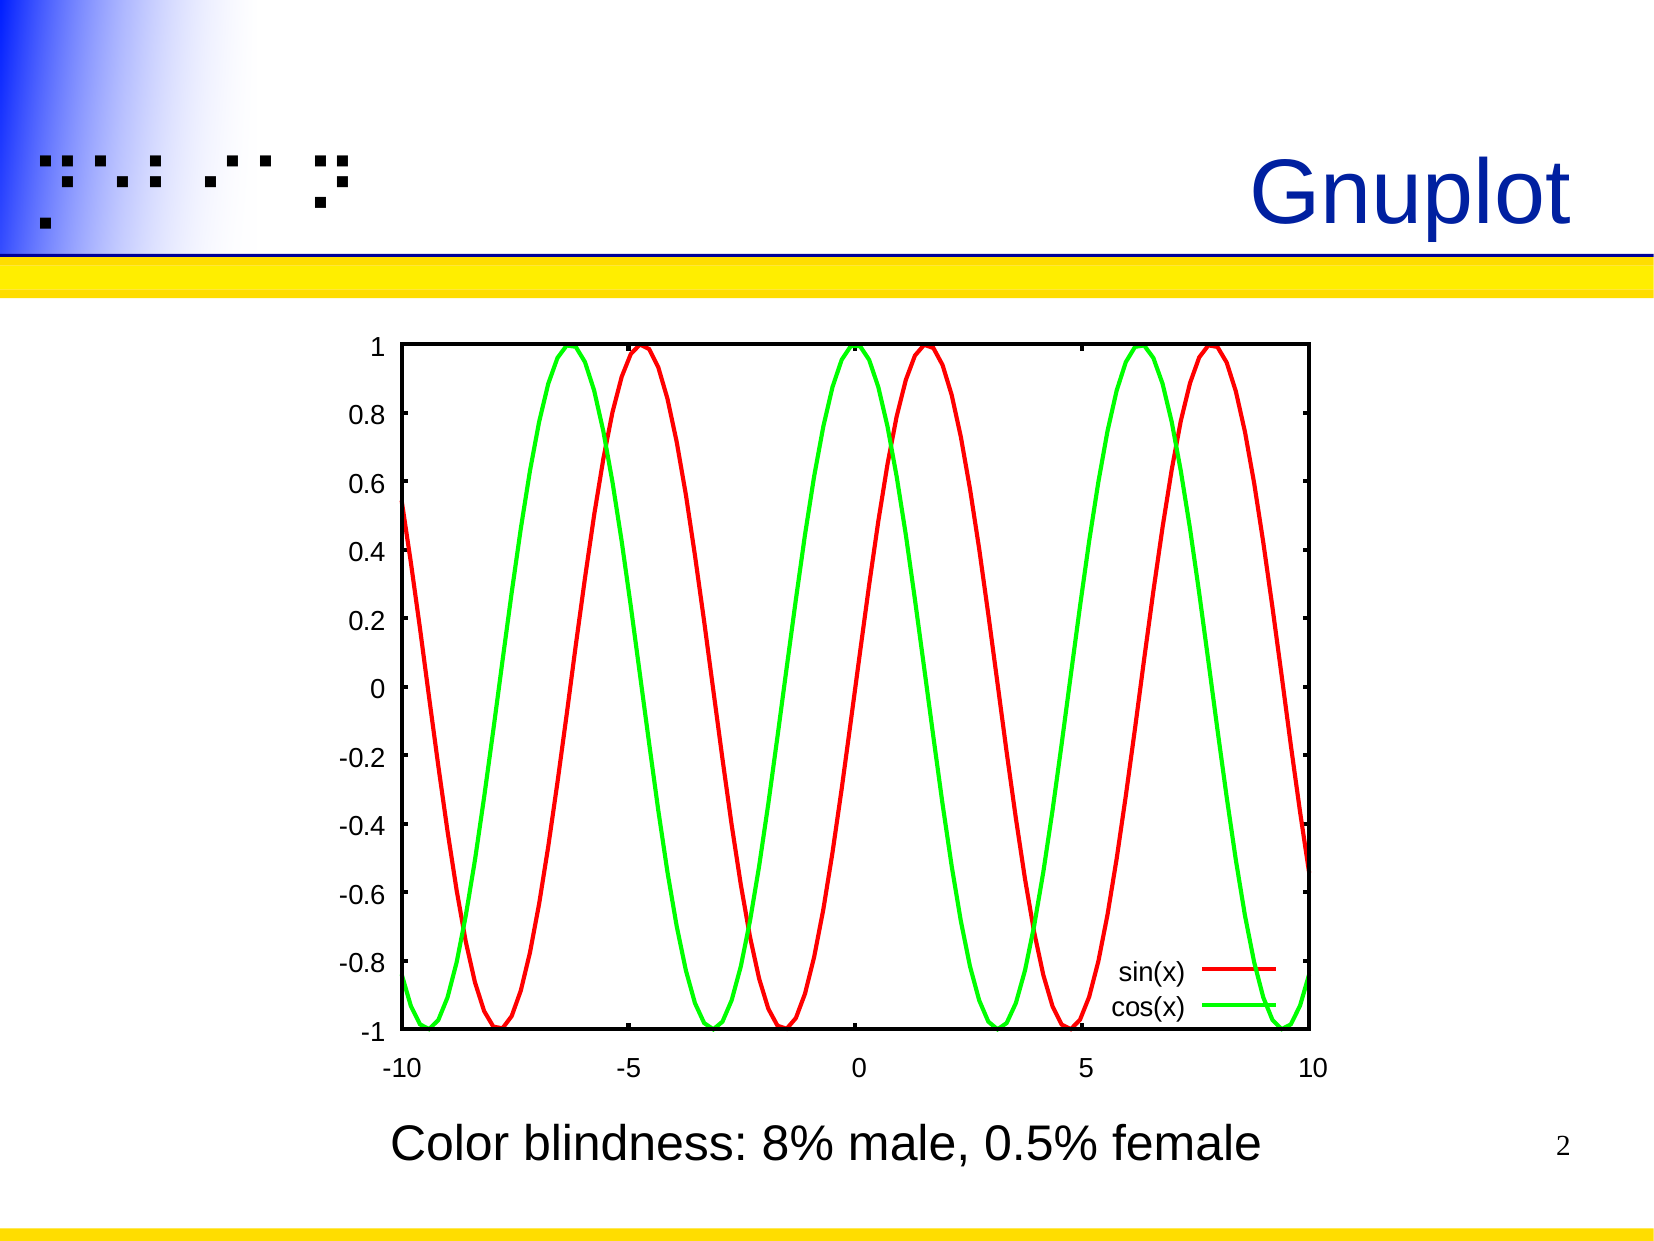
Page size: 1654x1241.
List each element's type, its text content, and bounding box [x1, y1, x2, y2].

picture [293, 311, 1361, 1112]
title Gnuplot [372, 126, 1571, 257]
text_box Color blindness: 8% male, 0.5% female [375, 1107, 1279, 1178]
